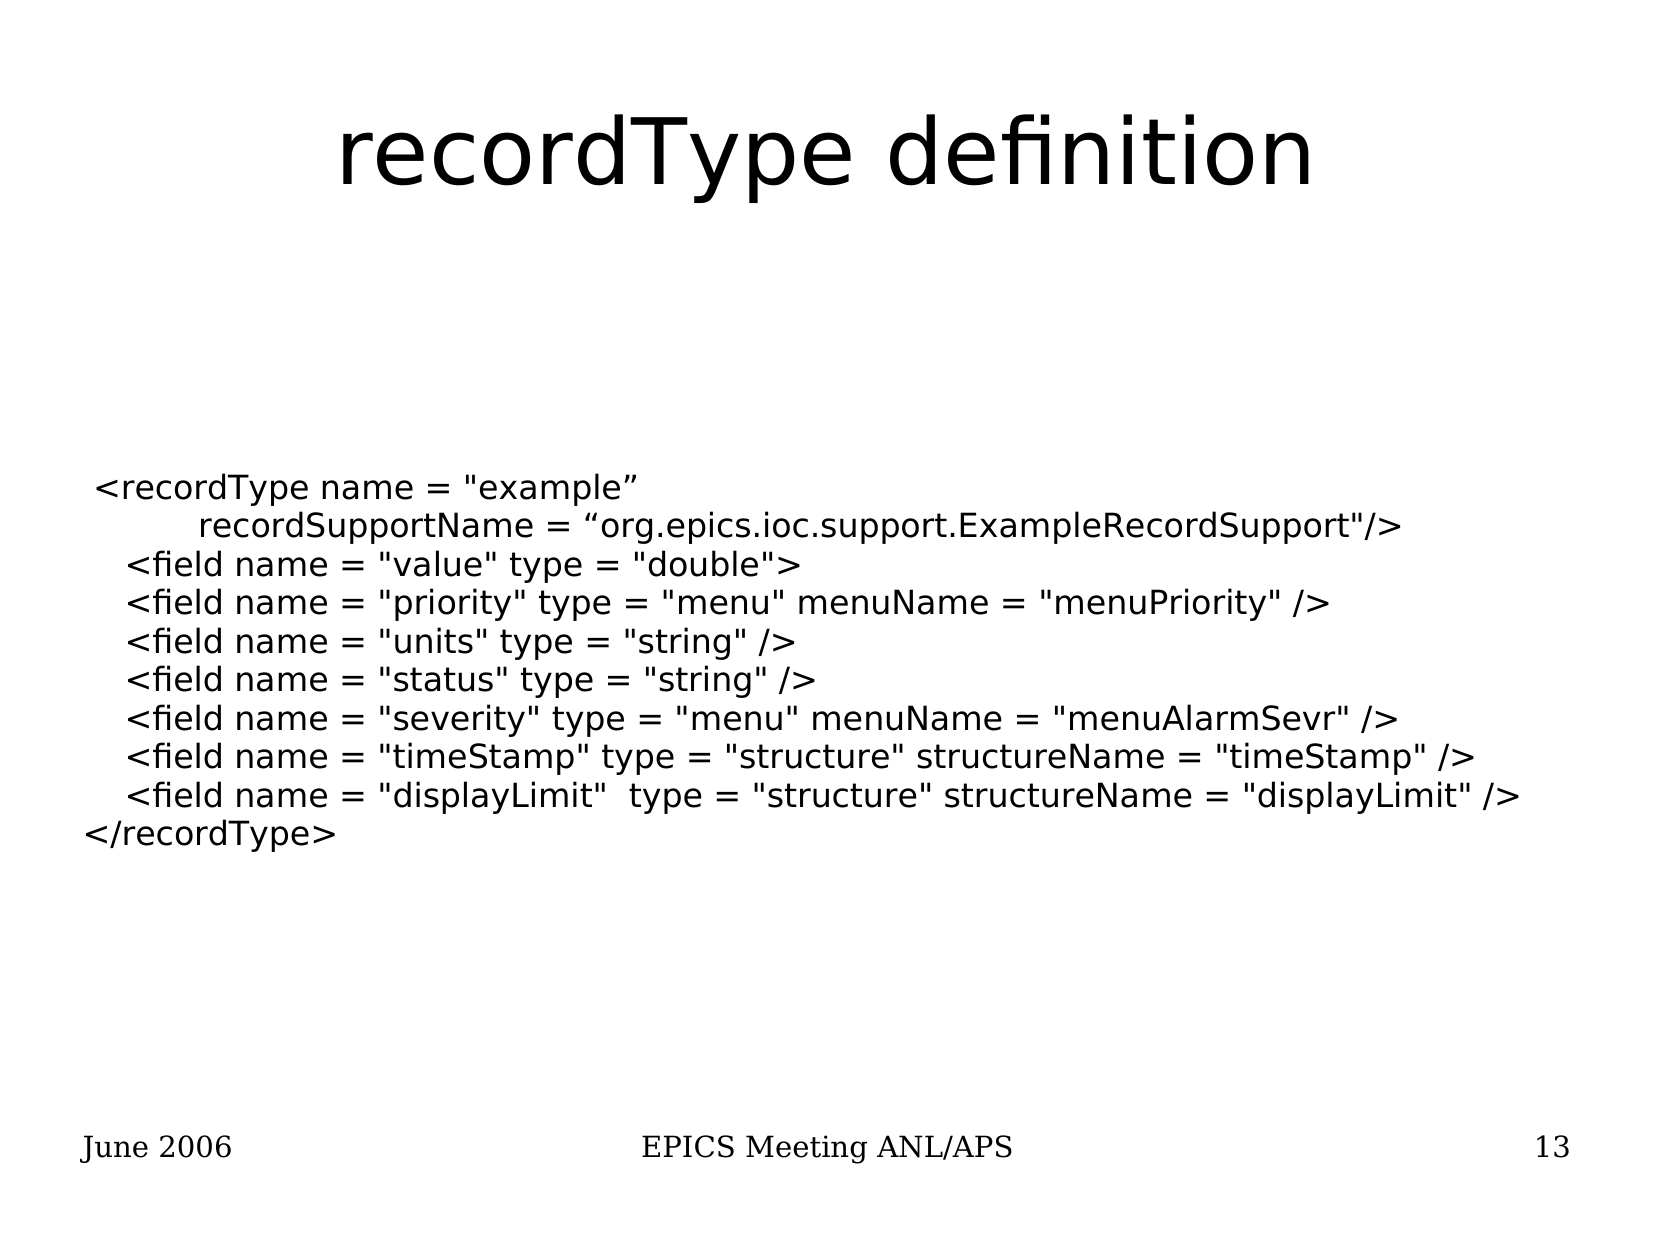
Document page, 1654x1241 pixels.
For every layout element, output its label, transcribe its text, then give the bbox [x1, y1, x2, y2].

title recordType definition [82, 49, 1571, 257]
subtitle <recordType name = "example” recordSupportName = “org.epics.ioc.support.ExampleRecordSupport"/> <field name = "value" type = "double"> <field name = "priority" type = "menu" menuName = "menuPriority" /> <field name = "units" type = "string" /> <field name = "status" type = "string" /> <field name = "severity" type = "menu" menuName = "menuAlarmSevr" /> <field name = "timeStamp" type = "structure" structureName = "timeStamp" /> <field name = "displayLimit" type = "structure" structureName = "displayLimit" /> </recordType> [82, 297, 1571, 1102]
